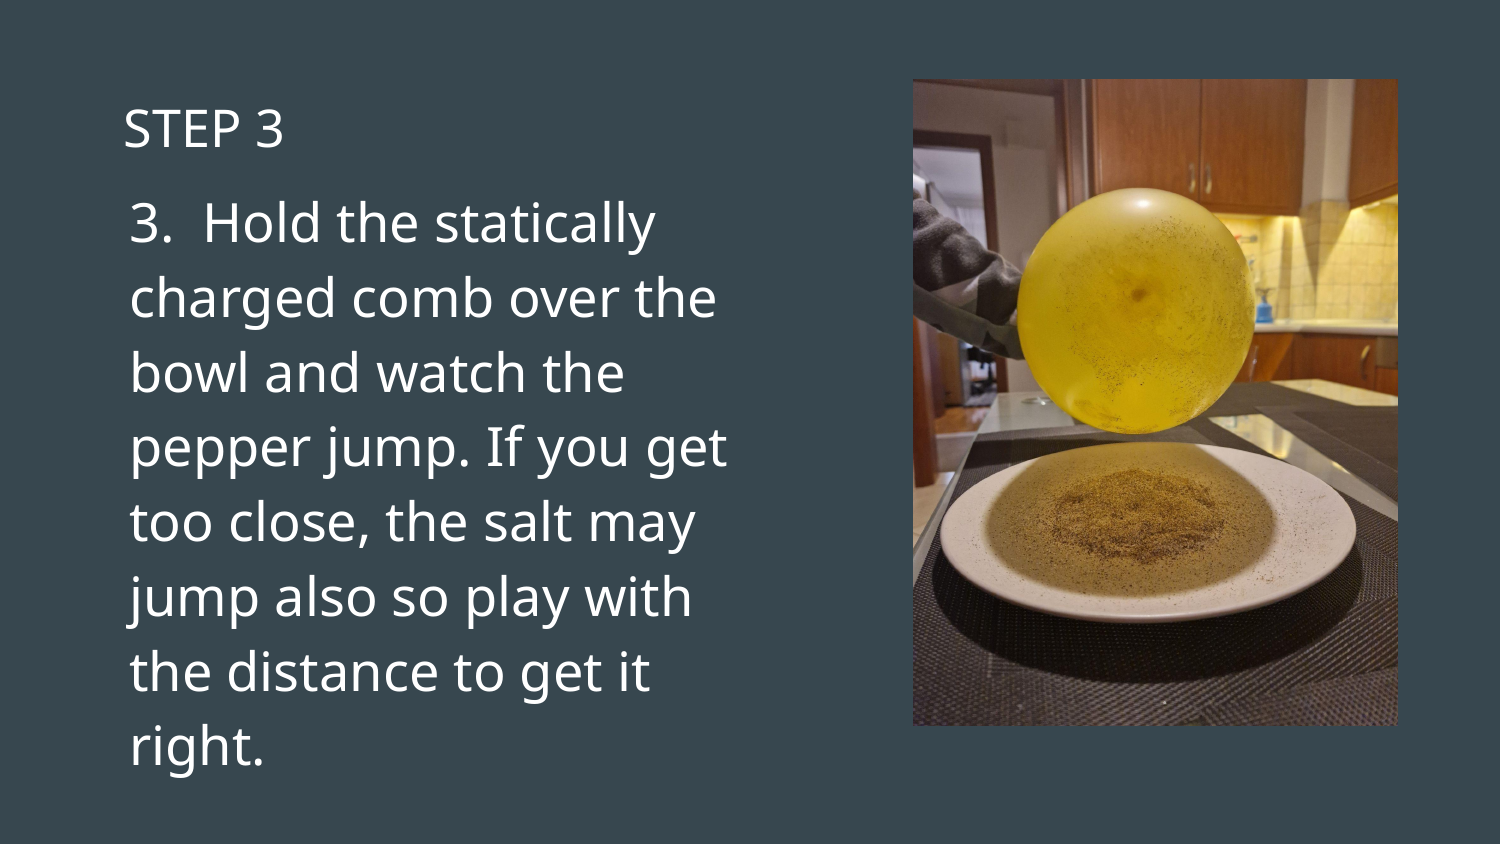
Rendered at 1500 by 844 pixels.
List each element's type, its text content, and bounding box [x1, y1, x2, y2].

picture [913, 79, 1398, 726]
text_box STEP 3 [108, 79, 677, 163]
text_box 3. Hold the statically charged comb over the bowl and watch the pepper jump. If you get too close, the salt may jump also so play with the distance to get it right. [39, 163, 793, 844]
